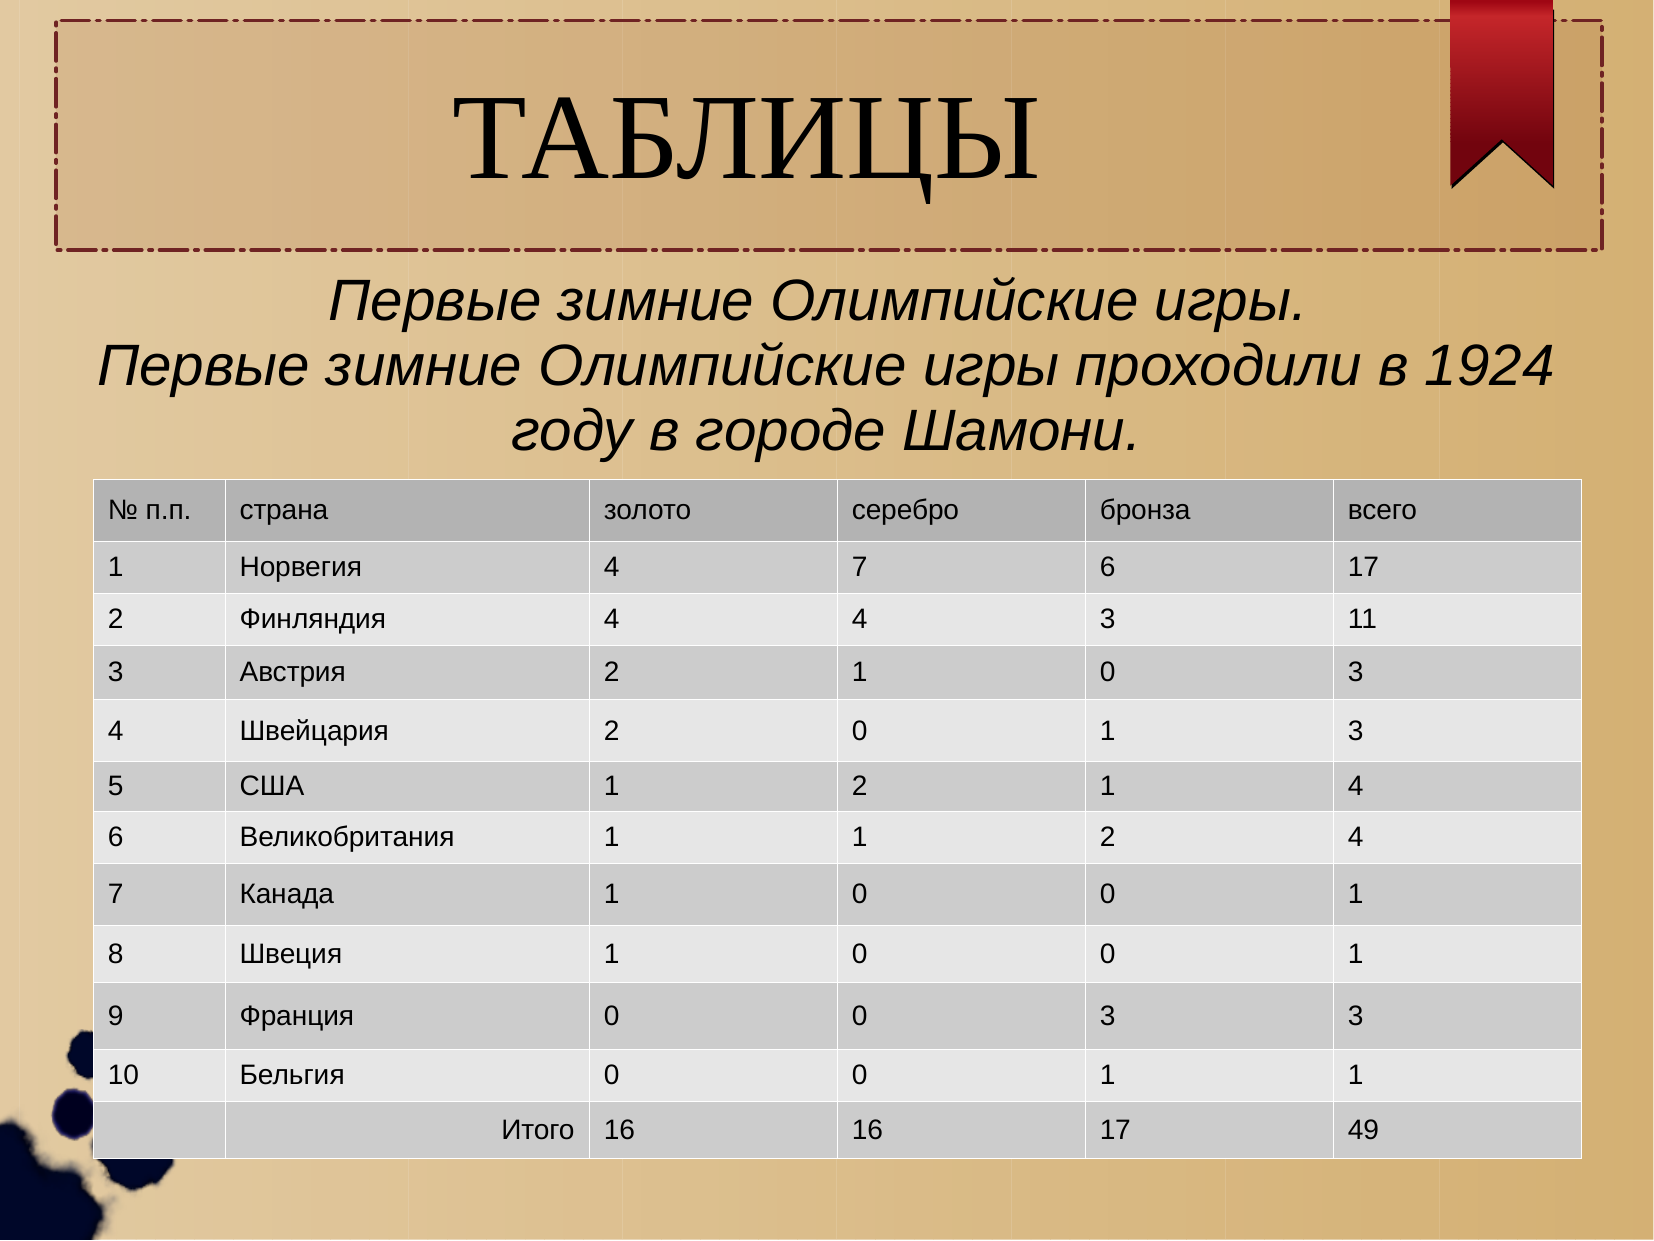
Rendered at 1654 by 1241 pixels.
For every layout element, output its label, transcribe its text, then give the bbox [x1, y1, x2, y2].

table_cell 0 [838, 864, 1085, 925]
table_cell 4 [94, 700, 225, 761]
table_cell 2 [590, 700, 837, 761]
table_header страна [226, 533, 589, 541]
table_cell 16 [838, 1102, 1085, 1158]
table_cell 3 [94, 646, 225, 699]
table_header золото [590, 533, 837, 541]
table_cell Австрия [226, 646, 589, 699]
table_cell 5 [94, 762, 225, 811]
table_cell 0 [838, 1050, 1085, 1101]
table_cell Итого [226, 1102, 589, 1158]
table_cell [94, 1102, 225, 1158]
table_cell 7 [94, 864, 225, 925]
table_cell 49 [1334, 1102, 1581, 1158]
table_cell 1 [94, 542, 225, 593]
table_cell 0 [838, 983, 1085, 1049]
table_cell 6 [1086, 542, 1333, 593]
table_cell 1 [1334, 1050, 1581, 1101]
table_header № п.п. [94, 533, 225, 541]
table_cell 4 [590, 594, 837, 645]
table_cell 0 [838, 700, 1085, 761]
table_cell Финляндия [226, 594, 589, 645]
table_cell 1 [590, 812, 837, 863]
table_cell 6 [94, 812, 225, 863]
table_cell 1 [590, 864, 837, 925]
table_cell 2 [590, 646, 837, 699]
table_cell 1 [1334, 864, 1581, 925]
table_cell 0 [1086, 864, 1333, 925]
table_cell 0 [838, 926, 1085, 982]
table_cell 17 [1086, 1102, 1333, 1158]
table_cell 0 [590, 983, 837, 1049]
table_cell 1 [1086, 1050, 1333, 1101]
table_cell 4 [590, 542, 837, 593]
table_cell 2 [838, 762, 1085, 811]
table_cell 2 [1086, 812, 1333, 863]
table_cell 1 [1086, 700, 1333, 761]
table_cell 0 [1086, 646, 1333, 699]
table_cell 4 [1334, 762, 1581, 811]
table_cell Великобритания [226, 812, 589, 863]
table_cell 16 [590, 1102, 837, 1158]
table_header серебро [838, 533, 1085, 541]
table_cell 9 [94, 983, 225, 1049]
table_cell 3 [1334, 700, 1581, 761]
table_cell 7 [838, 542, 1085, 593]
table_header Первые зимние Олимпийские игры. Первые зимние Олимпийские игры проходили в 1924 году в городе Шамони. [59, 260, 1594, 533]
table_cell Швеция [226, 926, 589, 982]
table_cell Франция [226, 983, 589, 1049]
table_cell 3 [1086, 594, 1333, 645]
table_cell 0 [590, 1050, 837, 1101]
table_cell 10 [94, 1050, 225, 1101]
table_cell 2 [94, 594, 225, 645]
table_cell 3 [1086, 983, 1333, 1049]
table_cell Норвегия [226, 542, 589, 593]
table_cell 0 [1086, 926, 1333, 982]
table_cell Швейцария [226, 700, 589, 761]
title ТАБЛИЦЫ [82, 47, 1412, 229]
table_cell 8 [94, 926, 225, 982]
table_cell 11 [1334, 594, 1581, 645]
table_cell Бельгия [226, 1050, 589, 1101]
table_cell 1 [838, 646, 1085, 699]
table_cell 1 [838, 812, 1085, 863]
table_cell 4 [838, 594, 1085, 645]
table_header всего [1334, 533, 1581, 541]
table_cell 1 [590, 762, 837, 811]
table_cell 3 [1334, 983, 1581, 1049]
table_cell 1 [1334, 926, 1581, 982]
table_cell 3 [1334, 646, 1581, 699]
table_header бронза [1086, 533, 1333, 541]
table_cell США [226, 762, 589, 811]
table_cell 1 [1086, 762, 1333, 811]
table_cell 1 [590, 926, 837, 982]
table_cell Канада [226, 864, 589, 925]
table_cell 4 [1334, 812, 1581, 863]
table_cell 17 [1334, 542, 1581, 593]
